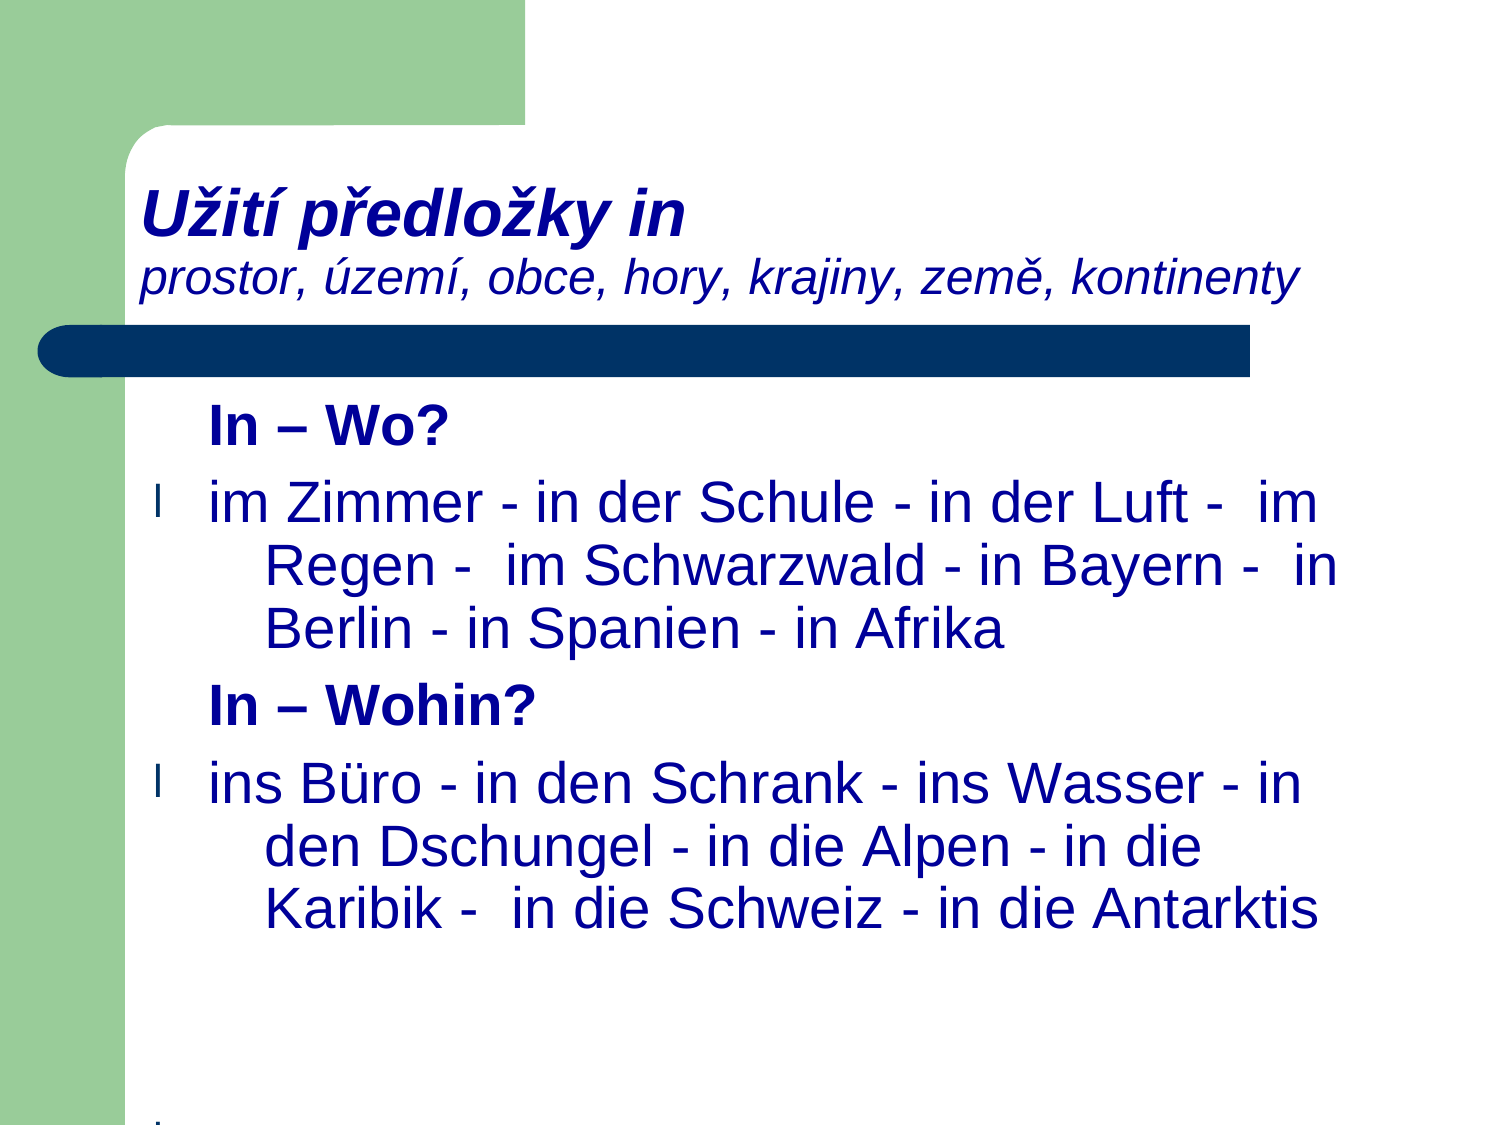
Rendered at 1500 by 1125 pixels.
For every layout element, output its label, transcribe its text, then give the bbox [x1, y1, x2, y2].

title Užití předložky in prostor, území, obce, hory, krajiny, země, kontinenty [125, 125, 1426, 313]
list In – Wo? im Zimmer - in der Schule - in der Luft - im Regen - im Schwarzwald - in Bayern - in Berlin - in Spanien - in Afrika In – Wohin? ins Büro - in den Schrank - ins Wasser - in den Dschungel - in die Alpen - in die Karibik - in die Schweiz - in die Antarktis [137, 387, 1400, 999]
